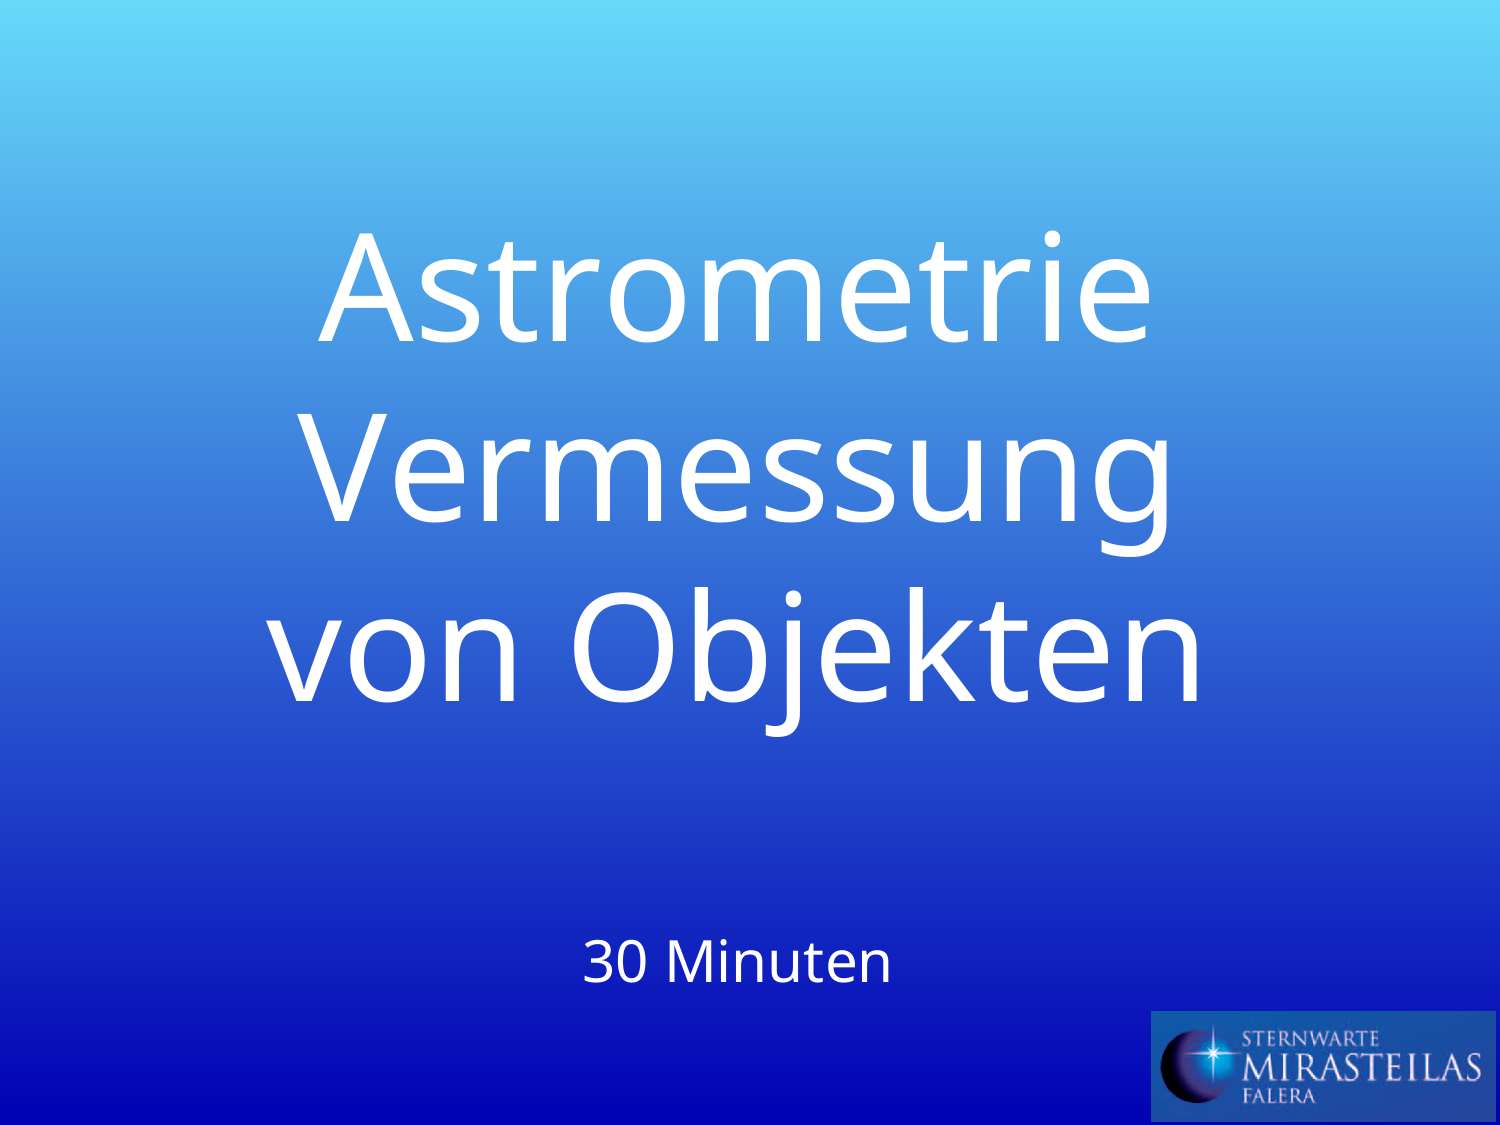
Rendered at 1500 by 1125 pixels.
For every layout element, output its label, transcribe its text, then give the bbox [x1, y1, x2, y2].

picture [1151, 1011, 1496, 1122]
text_box Astrometrie Vermessung von Objekten 30 Minuten [76, 184, 1400, 823]
